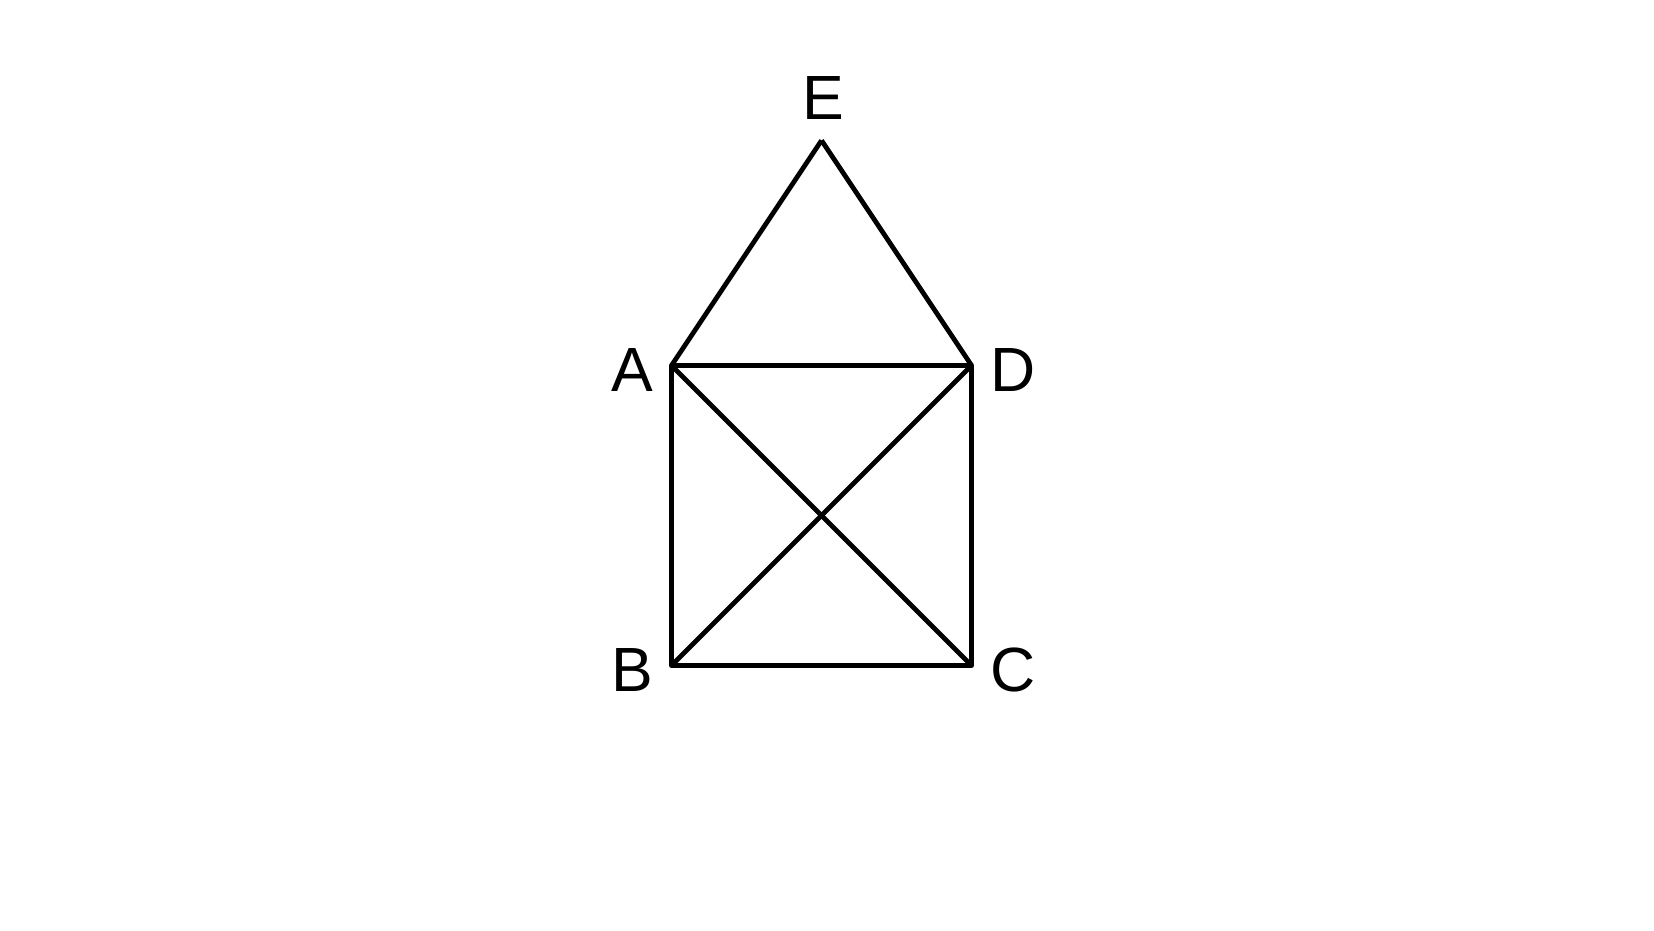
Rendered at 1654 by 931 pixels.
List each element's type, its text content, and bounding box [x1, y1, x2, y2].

text_box D [975, 327, 1051, 413]
text_box E [787, 55, 860, 141]
text_box [676, 520, 967, 666]
text_box [826, 370, 972, 661]
text_box B [596, 627, 668, 713]
text_box [637, 370, 817, 661]
text_box [676, 365, 967, 511]
text_box C [975, 627, 1051, 713]
text_box A [596, 327, 668, 413]
